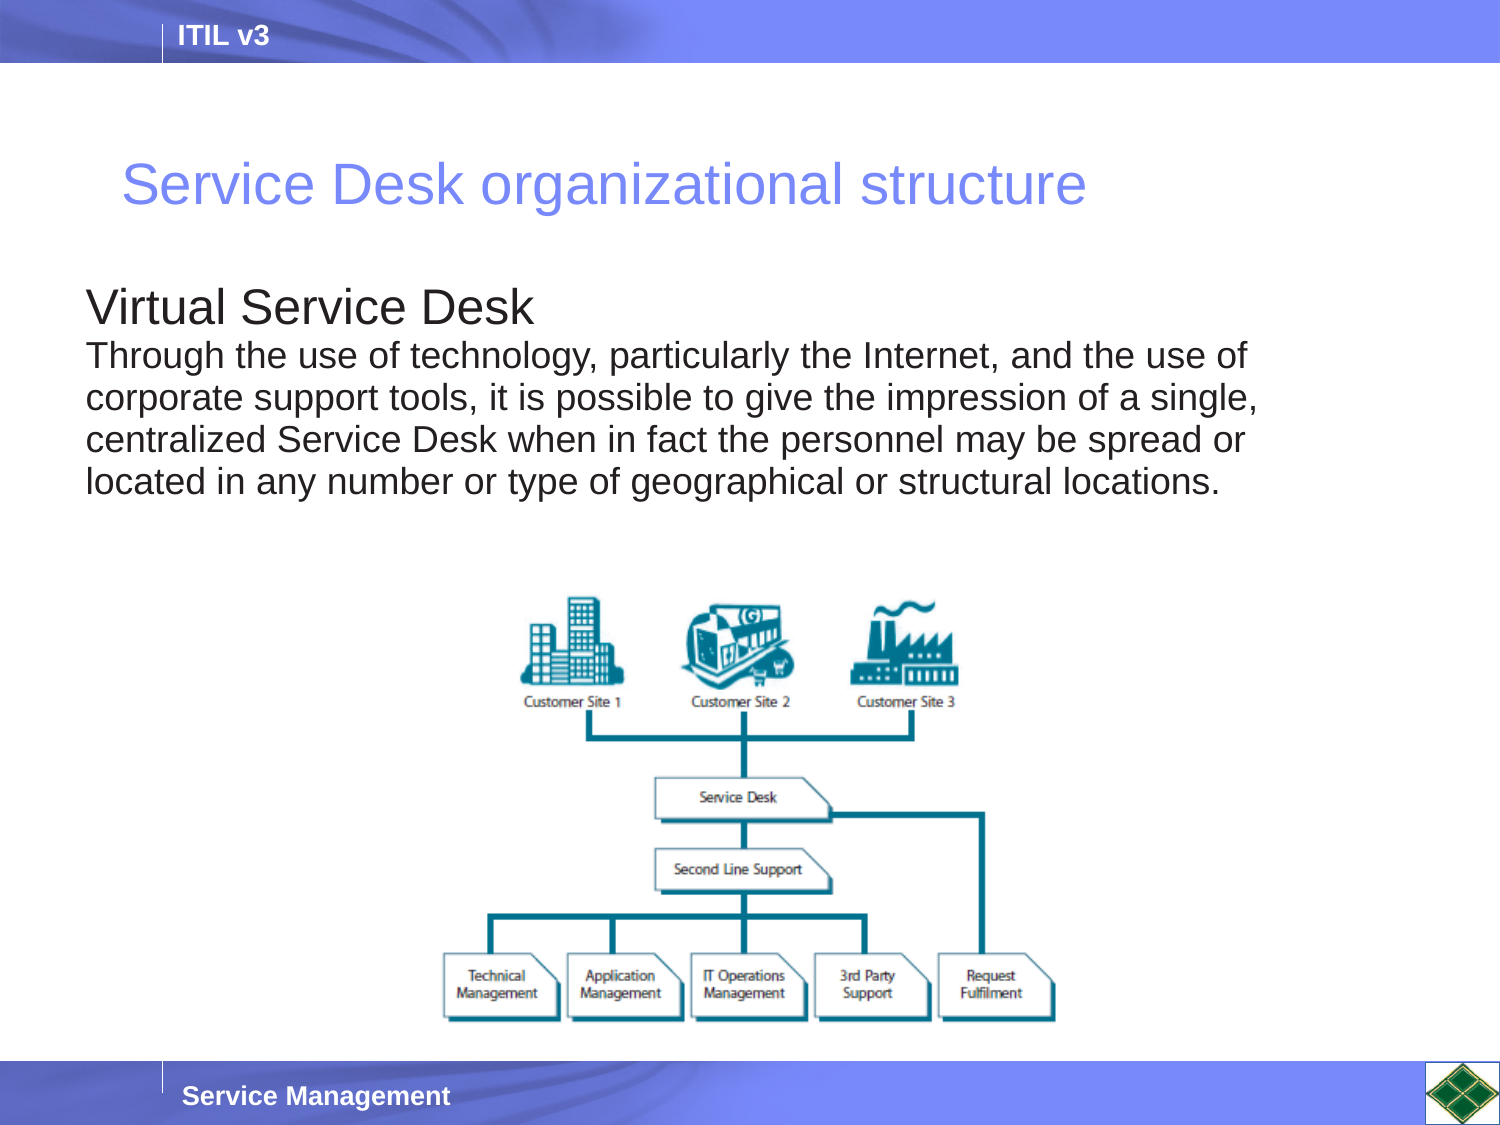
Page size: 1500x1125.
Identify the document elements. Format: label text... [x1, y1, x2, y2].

picture [425, 582, 1073, 1028]
text_box Virtual Service Desk Through the use of technology, particularly the Internet, and the use of corporate support tools, it is possible to give the impression of a single, centralized Service Desk when in fact the personnel may be spread or located in any number or type of geographical or structural locations. [70, 271, 1359, 1004]
picture [1426, 1063, 1499, 1124]
picture [0, 1061, 1500, 1125]
picture [0, 0, 1500, 63]
text_box Service Desk organizational structure [106, 143, 1406, 260]
